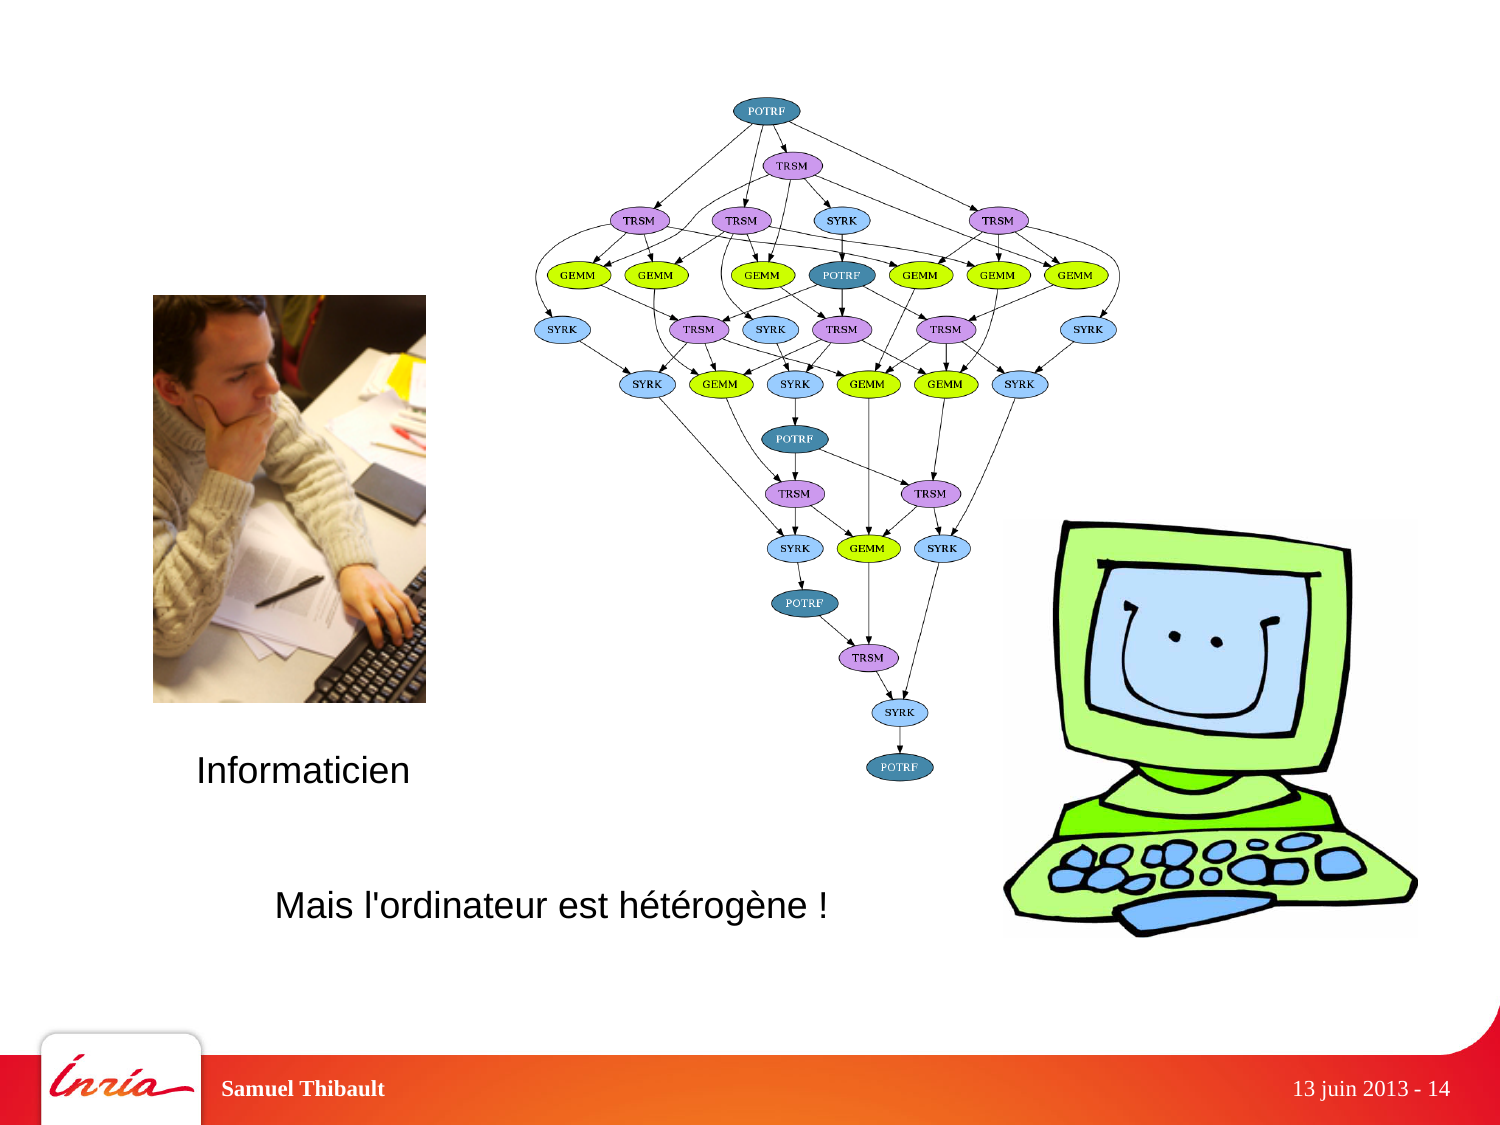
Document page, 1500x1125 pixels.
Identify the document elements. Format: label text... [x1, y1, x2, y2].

picture [153, 295, 426, 703]
text_box Informaticien [181, 738, 426, 799]
picture [531, 94, 1418, 938]
text_box Mais l'ordinateur est hétérogène ! [259, 874, 844, 934]
picture [0, 947, 1500, 1125]
